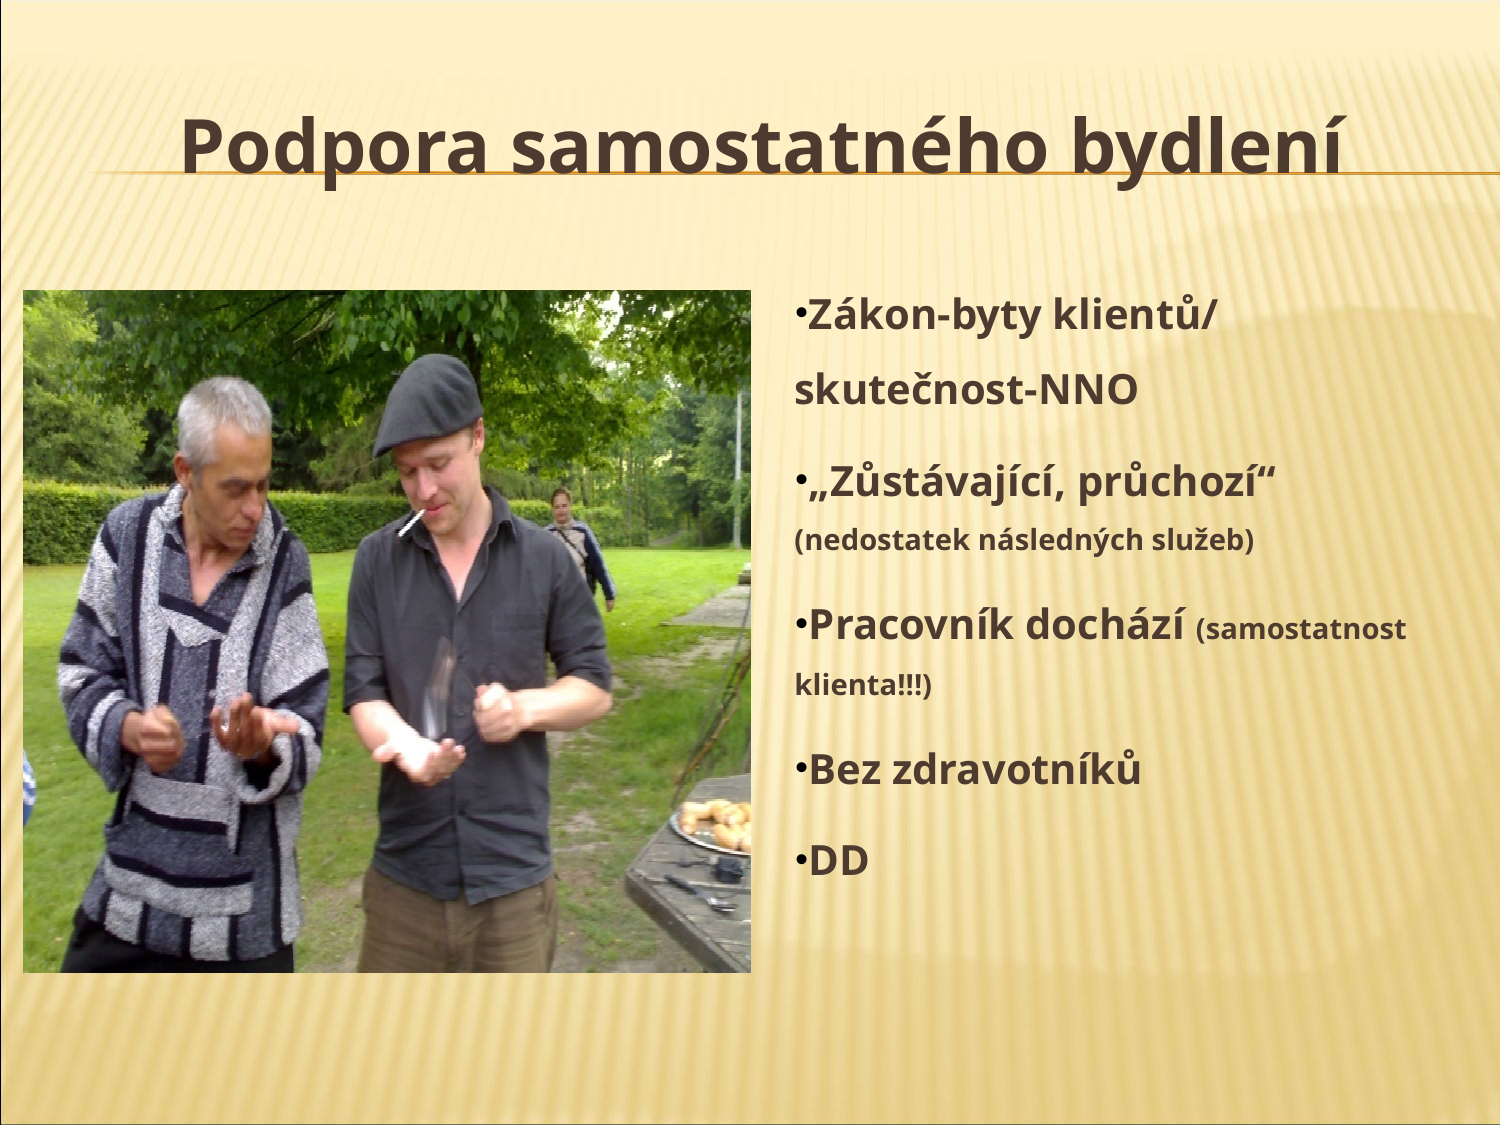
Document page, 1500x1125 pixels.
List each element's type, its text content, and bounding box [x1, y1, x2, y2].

picture [23, 290, 751, 973]
text_box Zákon-byty klientů/ skutečnost-NNO „Zůstávající, průchozí“ (nedostatek následných služeb) Pracovník dochází (samostatnost klienta!!!) Bez zdravotníků DD [779, 254, 1475, 998]
title Podpora samostatného bydlení [50, 74, 1475, 212]
